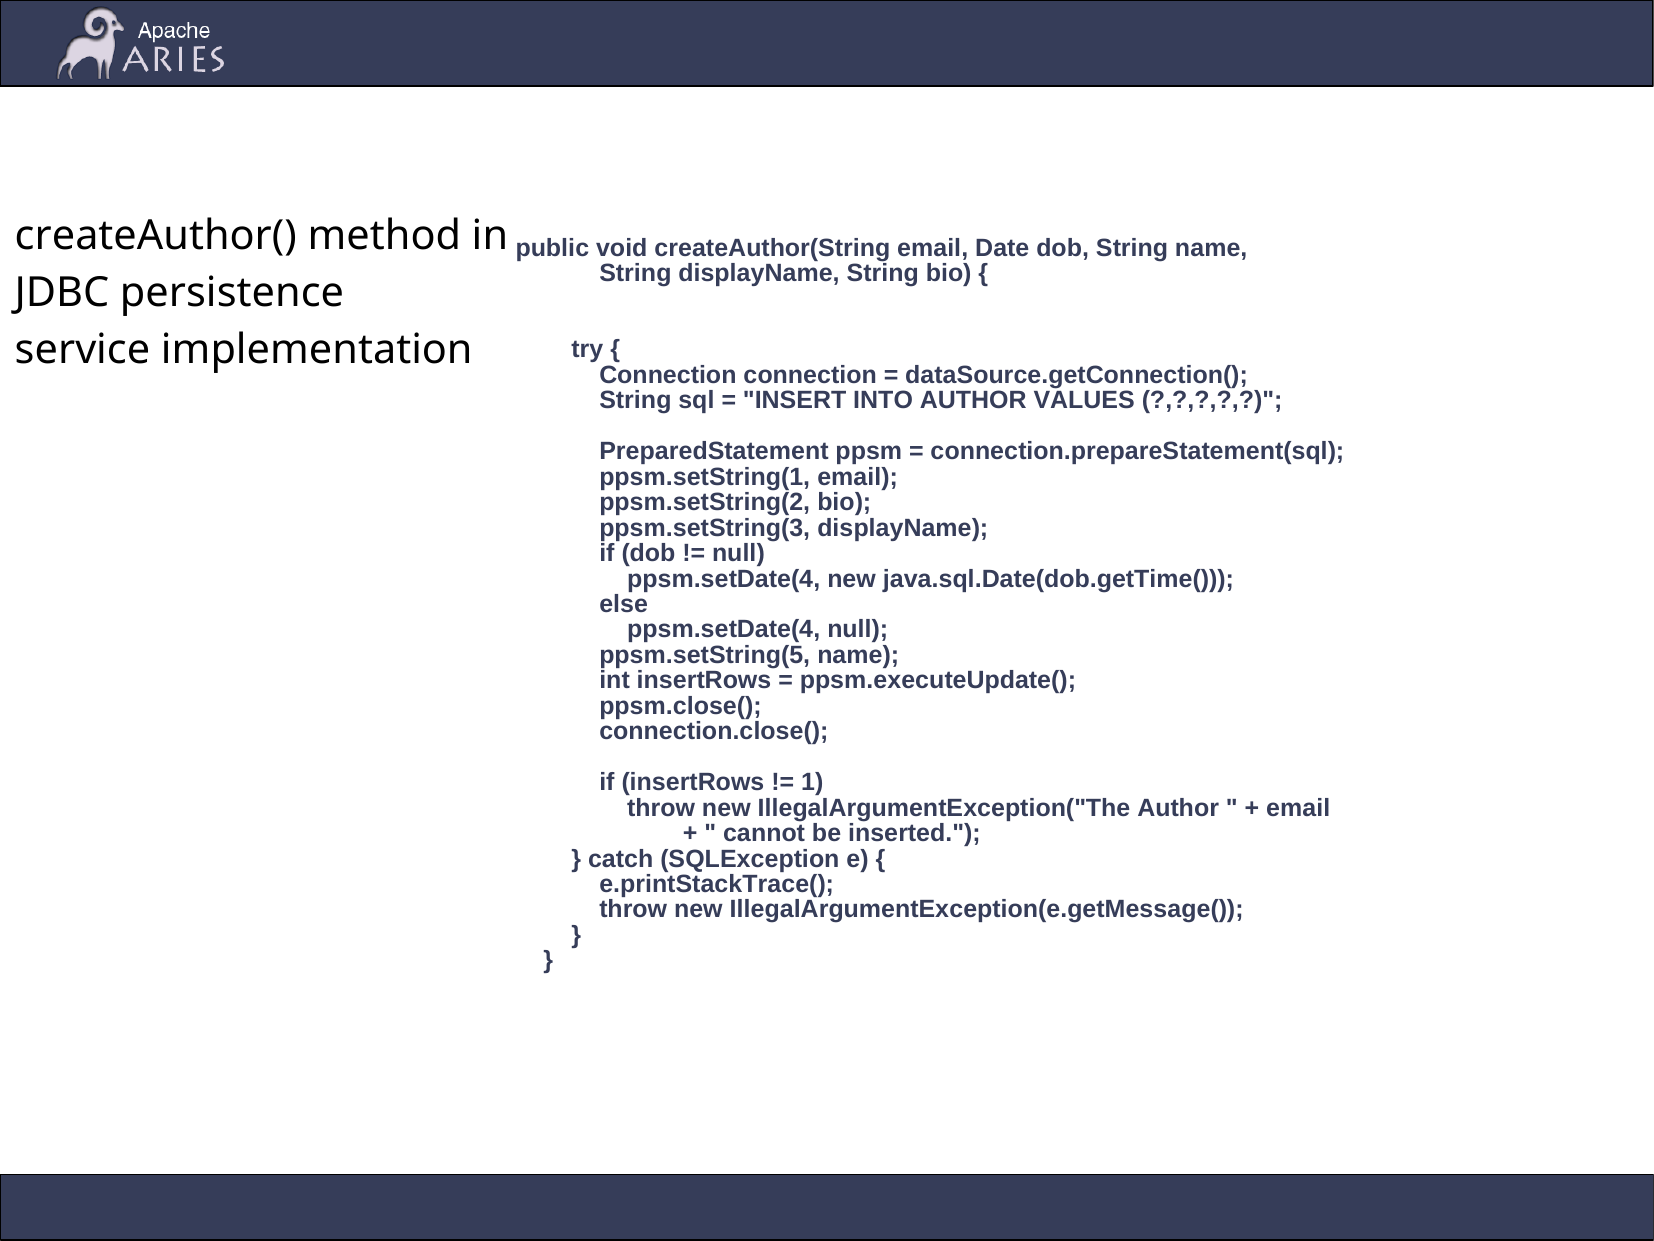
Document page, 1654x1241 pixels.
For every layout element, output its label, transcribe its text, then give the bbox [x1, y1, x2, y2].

title public void createAuthor(String email, Date dob, String name, String displayName, String bio) { try { Connection connection = dataSource.getConnection(); String sql = "INSERT INTO AUTHOR VALUES (?,?,?,?,?)"; PreparedStatement ppsm = connection.prepareStatement(sql); ppsm.setString(1, email); ppsm.setString(2, bio); ppsm.setString(3, displayName); if (dob != null) ppsm.setDate(4, new java.sql.Date(dob.getTime())); else ppsm.setDate(4, null); ppsm.setString(5, name); int insertRows = ppsm.executeUpdate(); ppsm.close(); connection.close(); if (insertRows != 1) throw new IllegalArgumentException("The Author " + email + " cannot be inserted."); } catch (SQLException e) { e.printStackTrace(); throw new IllegalArgumentException(e.getMessage()); } } [500, 0, 1603, 1241]
picture [47, 3, 232, 83]
text_box createAuthor() method in JDBC persistence service implementation [14, 205, 517, 371]
